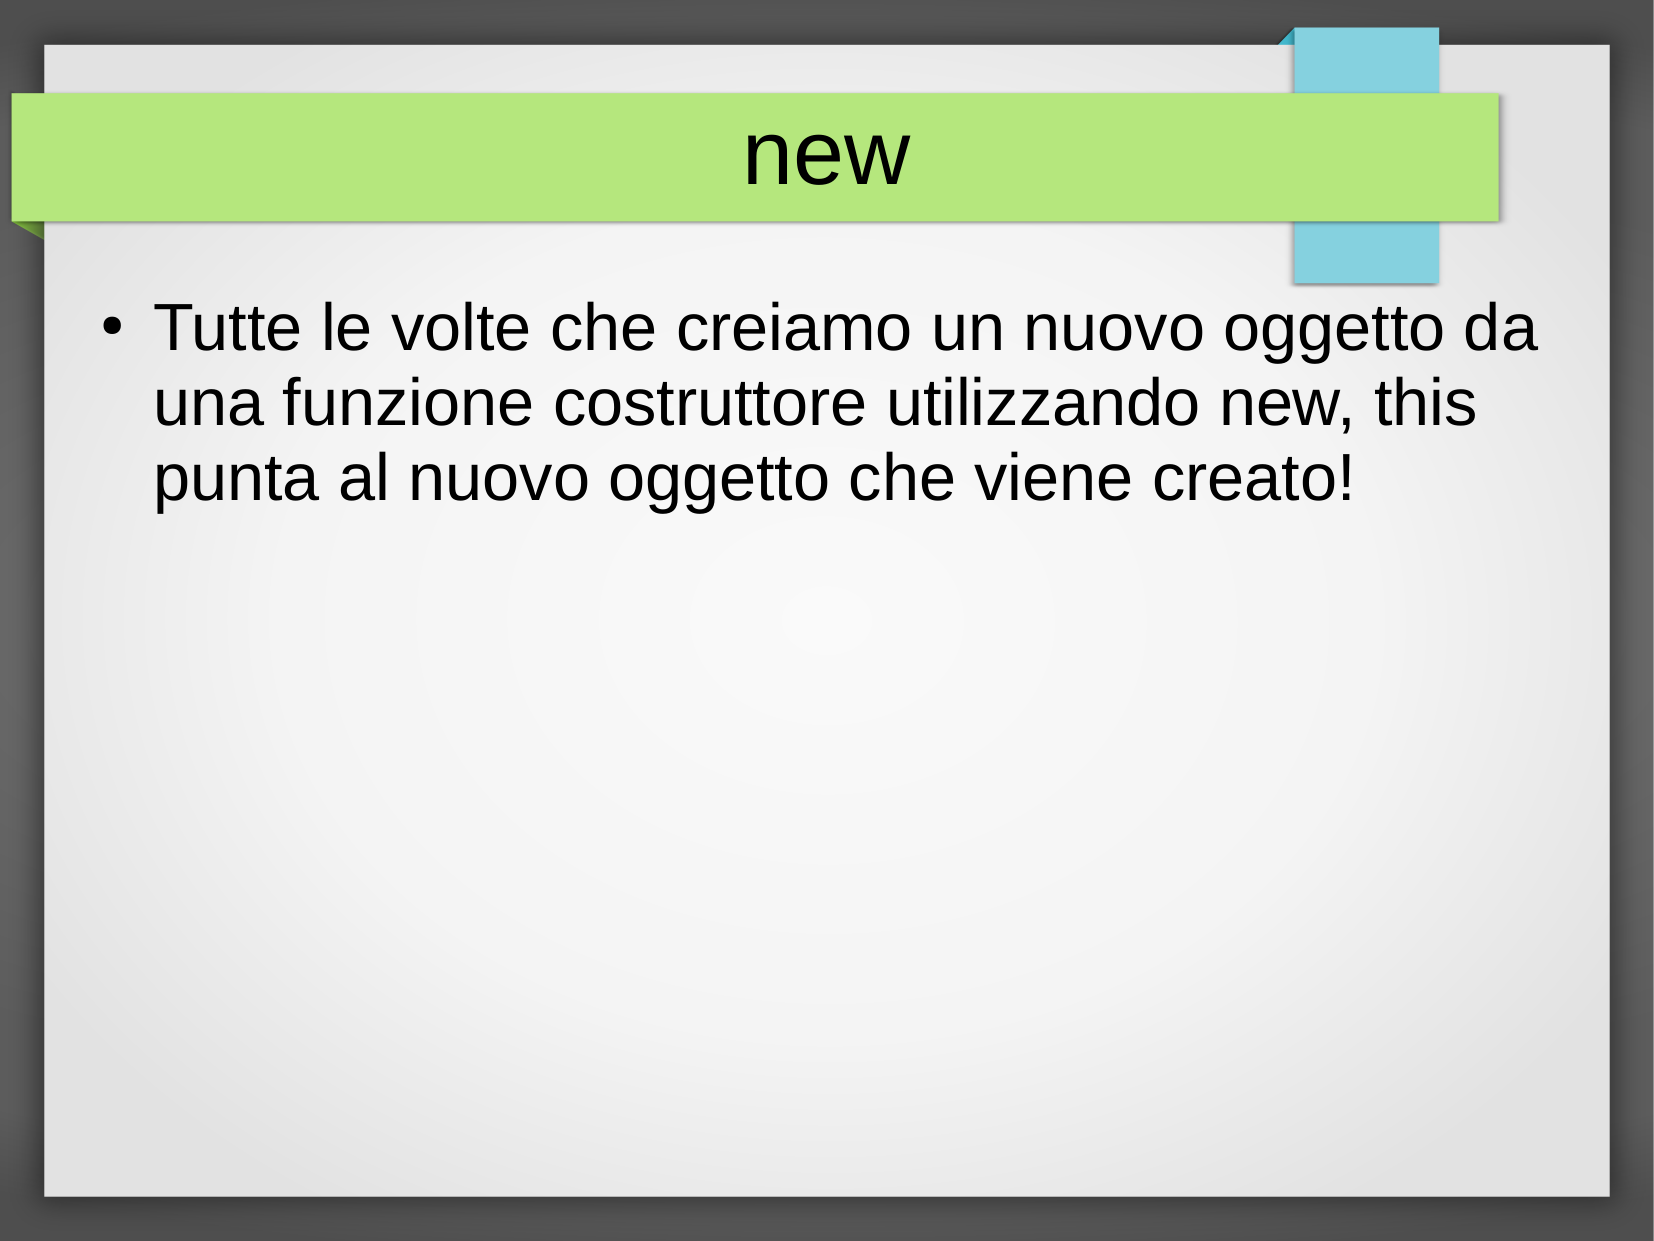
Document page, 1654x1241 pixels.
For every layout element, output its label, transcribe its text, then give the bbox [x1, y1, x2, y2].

title new [82, 49, 1571, 257]
picture [0, 0, 1654, 1241]
list Tutte le volte che creiamo un nuovo oggetto da una funzione costruttore utilizzando new, this punta al nuovo oggetto che viene creato! [82, 290, 1571, 1158]
